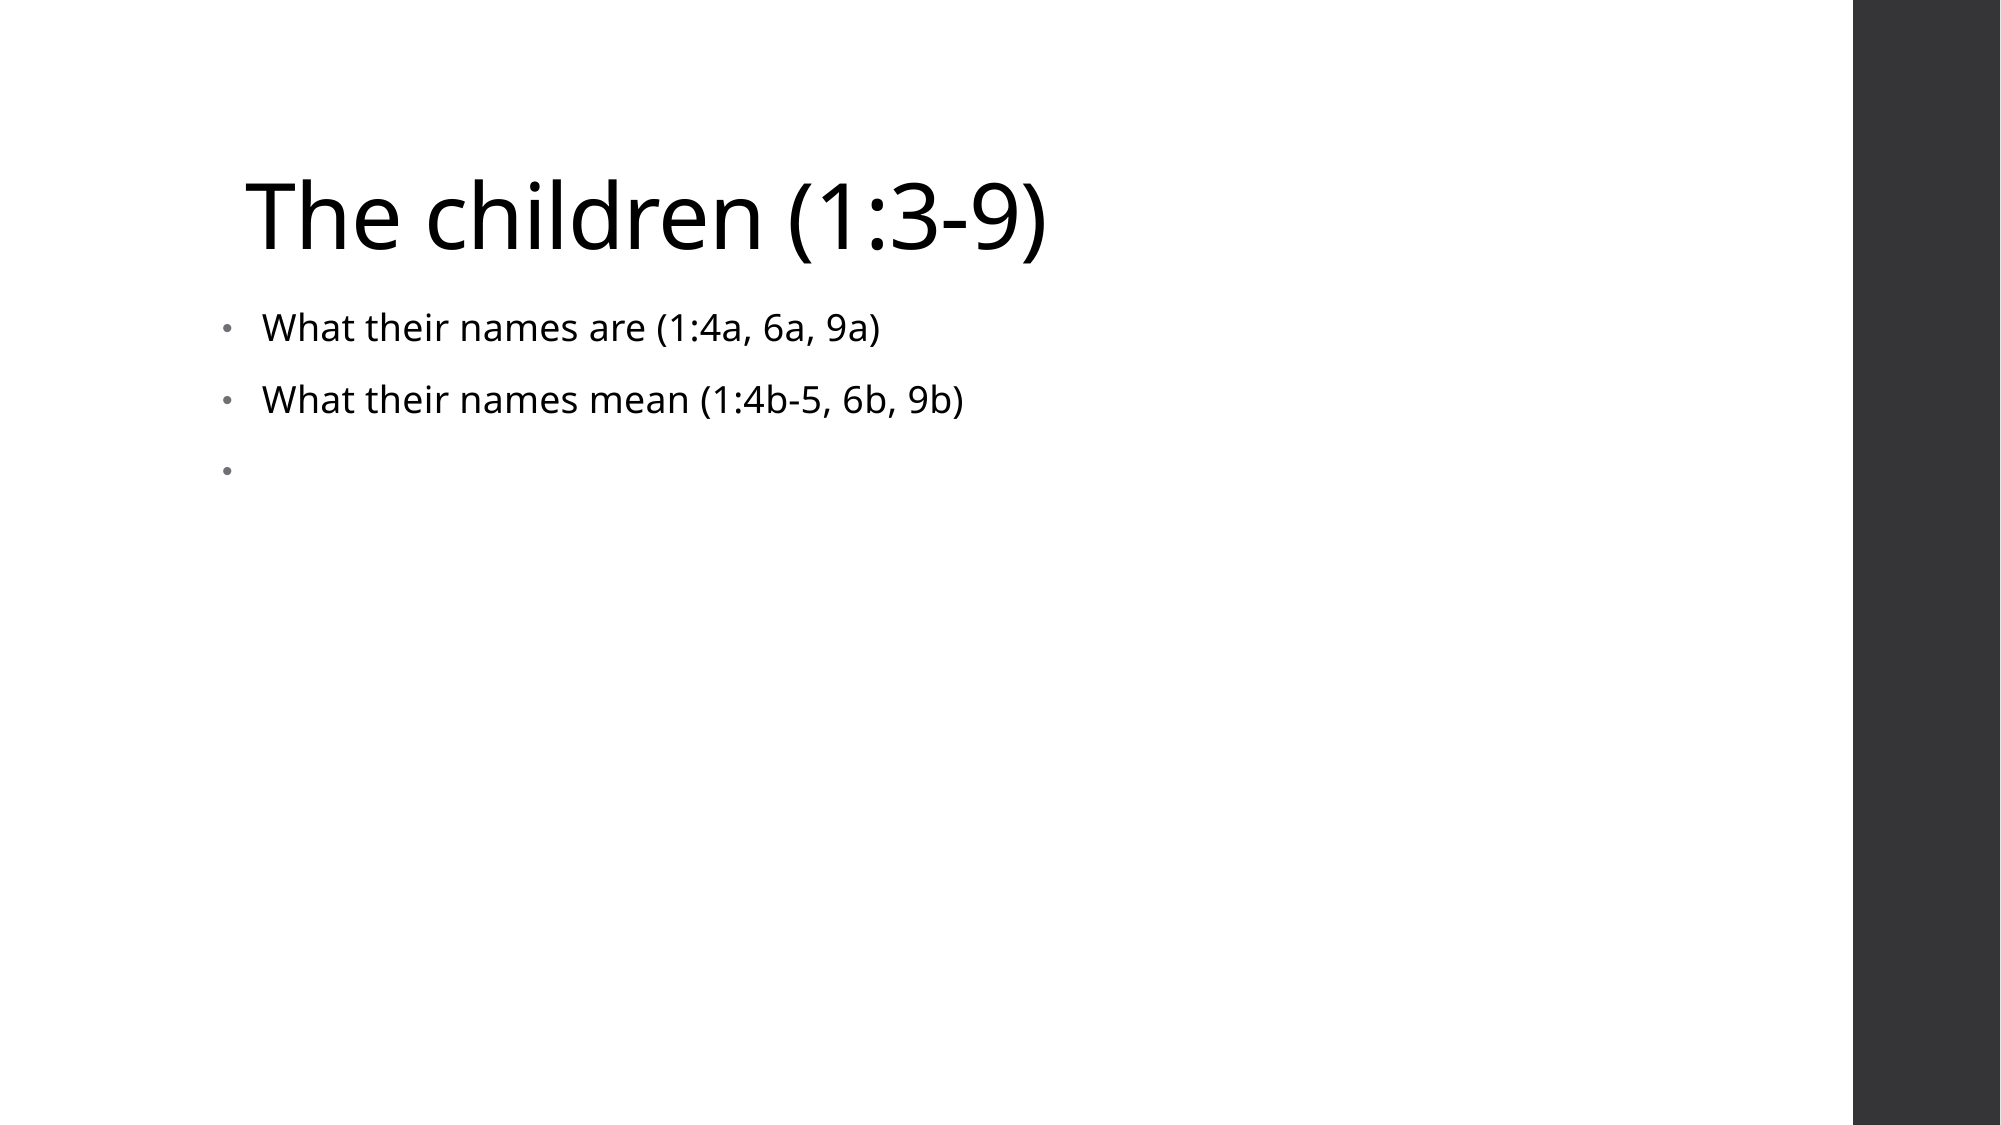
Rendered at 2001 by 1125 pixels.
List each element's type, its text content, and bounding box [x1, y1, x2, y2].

title The children (1:3-9) [206, 60, 1797, 278]
list What their names are (1:4a, 6a, 9a) What their names mean (1:4b-5, 6b, 9b) [206, 299, 1617, 1014]
